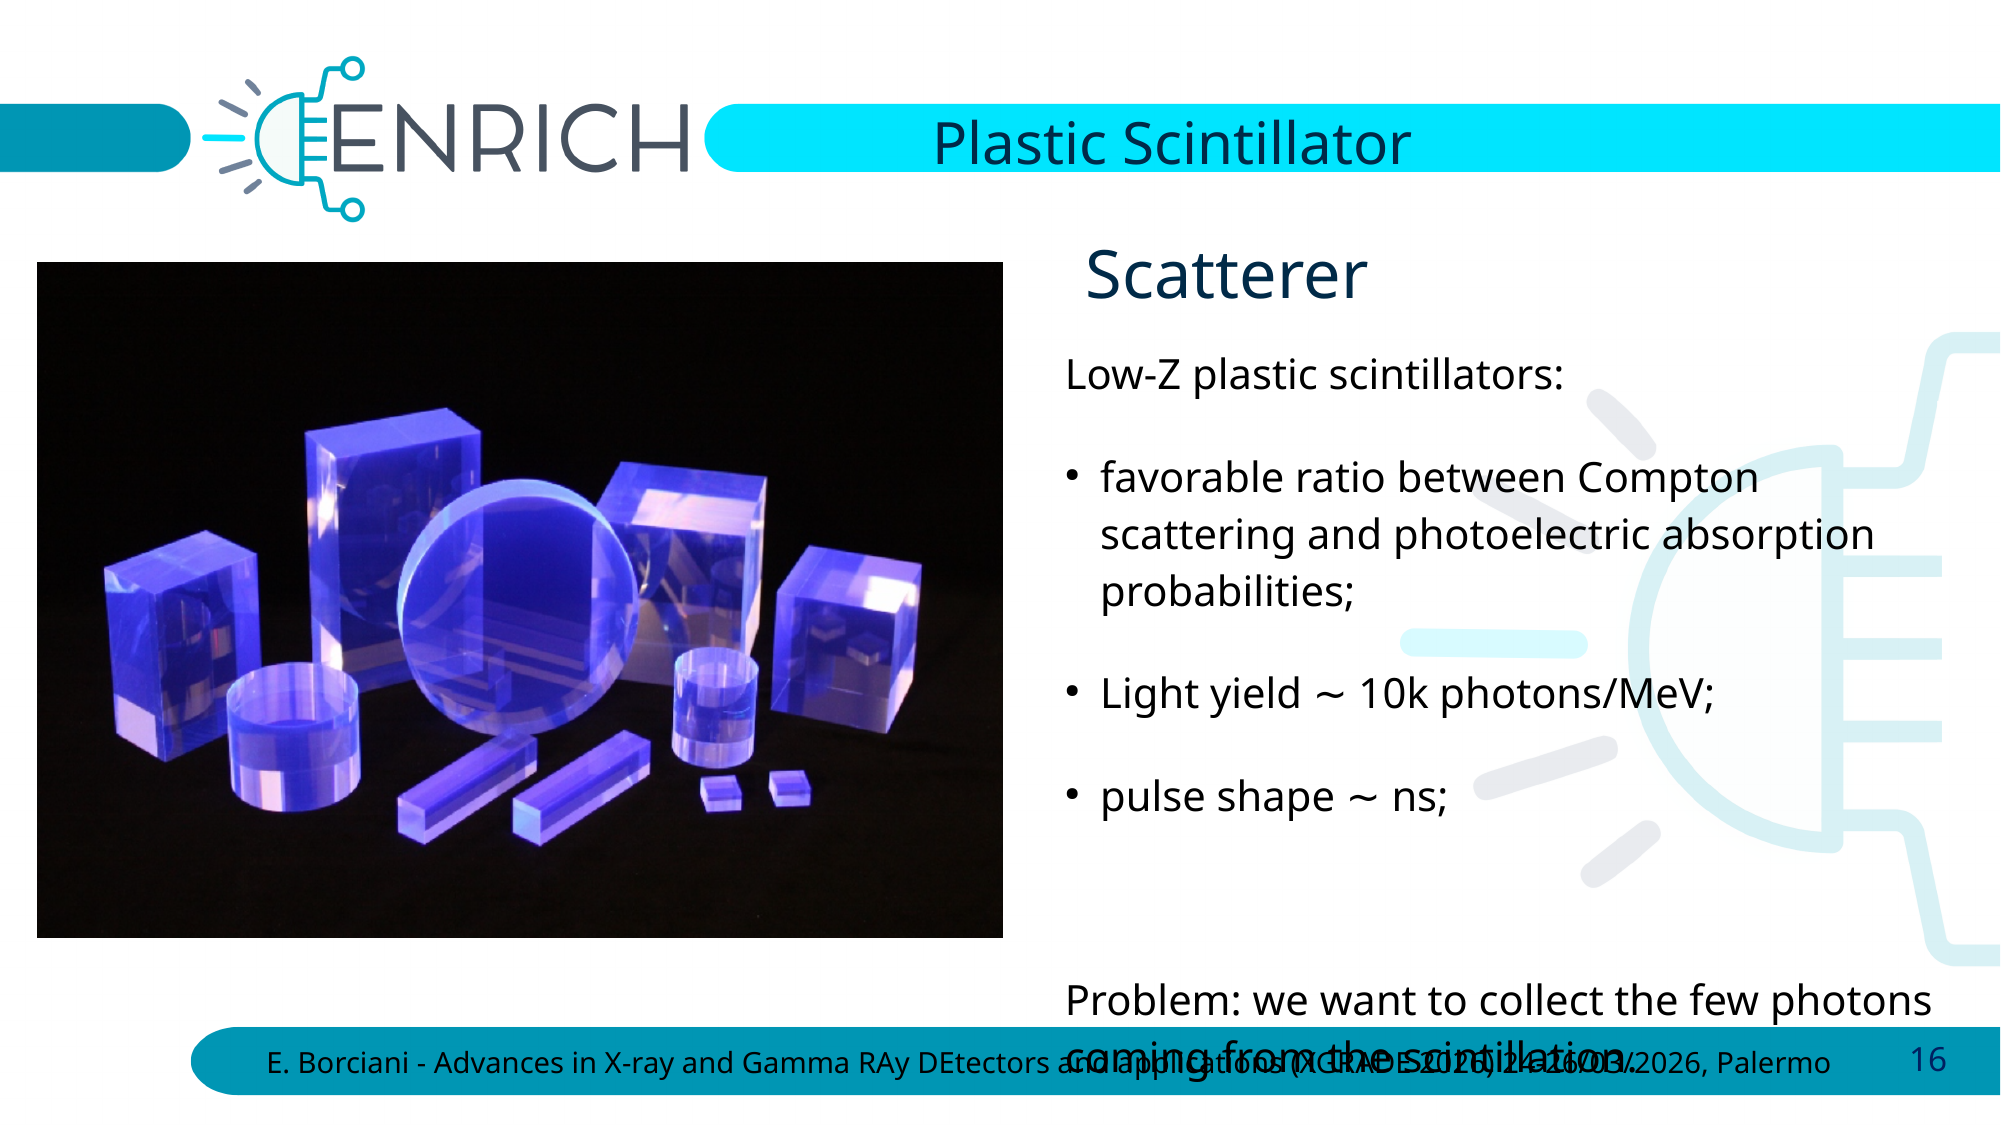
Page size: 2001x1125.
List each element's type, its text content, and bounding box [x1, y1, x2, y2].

text_box Scatterer [1071, 224, 1875, 320]
text_box E. Borciani - Advances in X-ray and Gamma RAy DEtectors and applications (XGRADE 2026) 24-26/03/2026, Palermo [143, 1037, 1050, 1087]
text_box Plastic Scintillator [917, 98, 1500, 184]
text_box Low-Z plastic scintillators:​ favorable ratio between Compton scattering and photoelectric absorption probabilities;​ Light yield ∼ 10k photons/MeV;​ pulse shape ∼ ns;​ ​ Problem: we want to collect the few photons coming from the scintillation. ​ ​ [1050, 337, 1971, 1125]
picture [0, 0, 2001, 1125]
